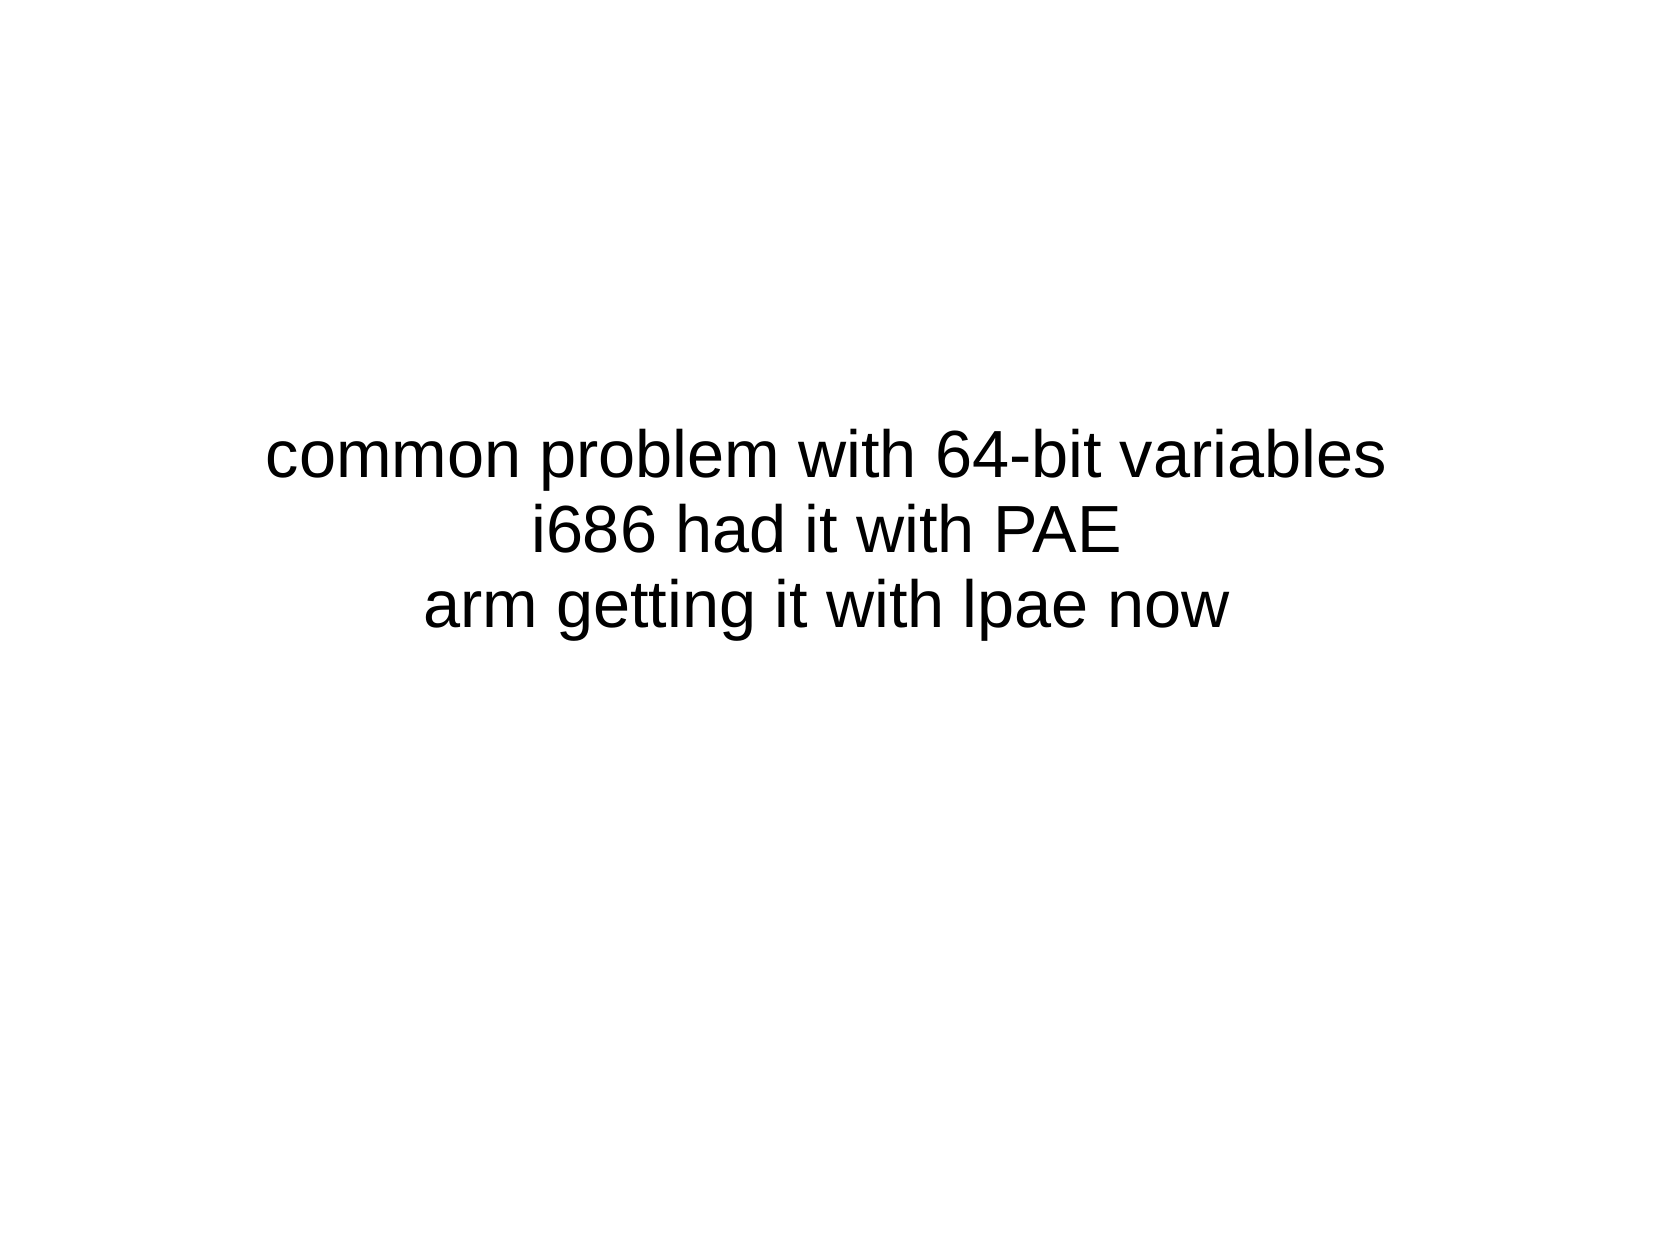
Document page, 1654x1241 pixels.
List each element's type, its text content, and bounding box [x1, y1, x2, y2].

subtitle common problem with 64-bit variables i686 had it with PAE arm getting it with lpae now [82, 49, 1571, 1010]
